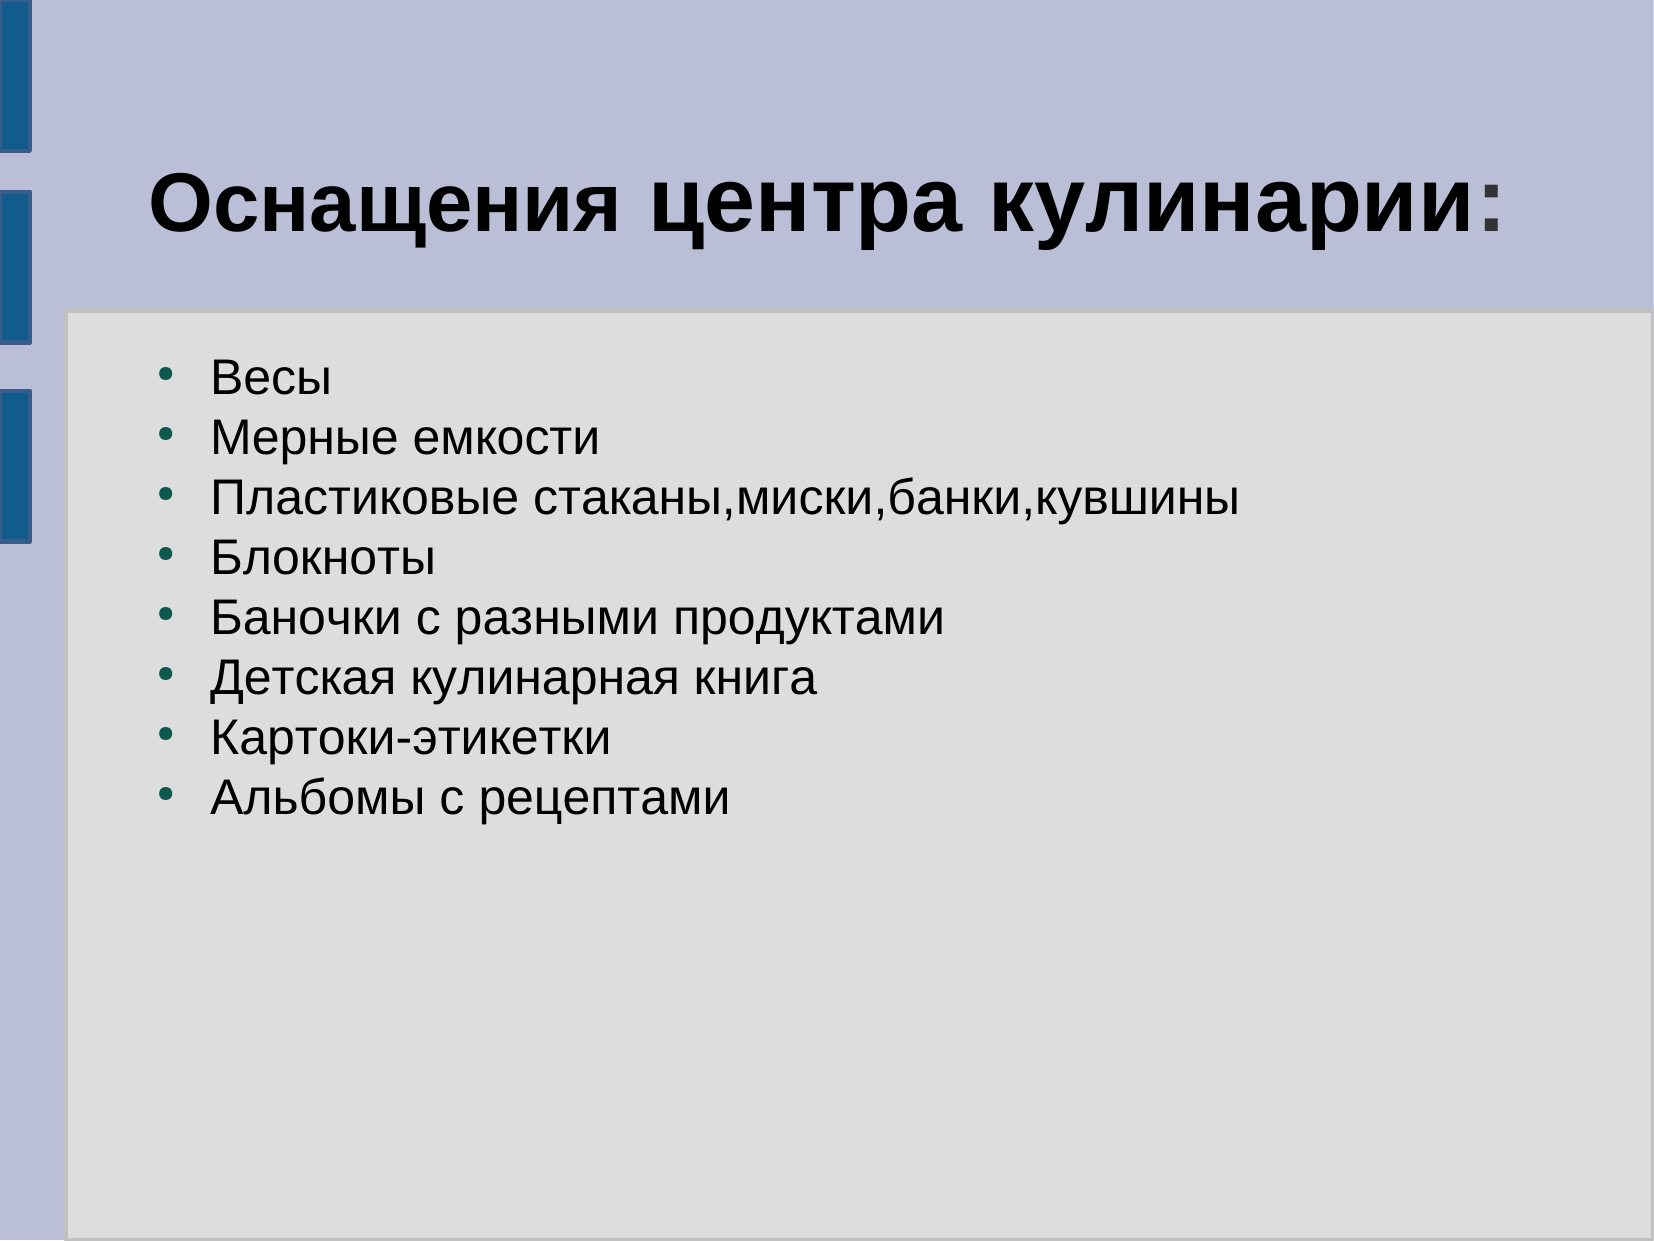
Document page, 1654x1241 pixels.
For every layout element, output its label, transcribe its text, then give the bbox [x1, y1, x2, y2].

title Оснащения центра кулинарии: [121, 91, 1534, 299]
list Весы Мерные емкости Пластиковые стаканы,миски,банки,кувшины Блокноты Баночки с разными продуктами Детская кулинарная книга Картоки-этикетки Альбомы с рецептами [121, 344, 1534, 1112]
